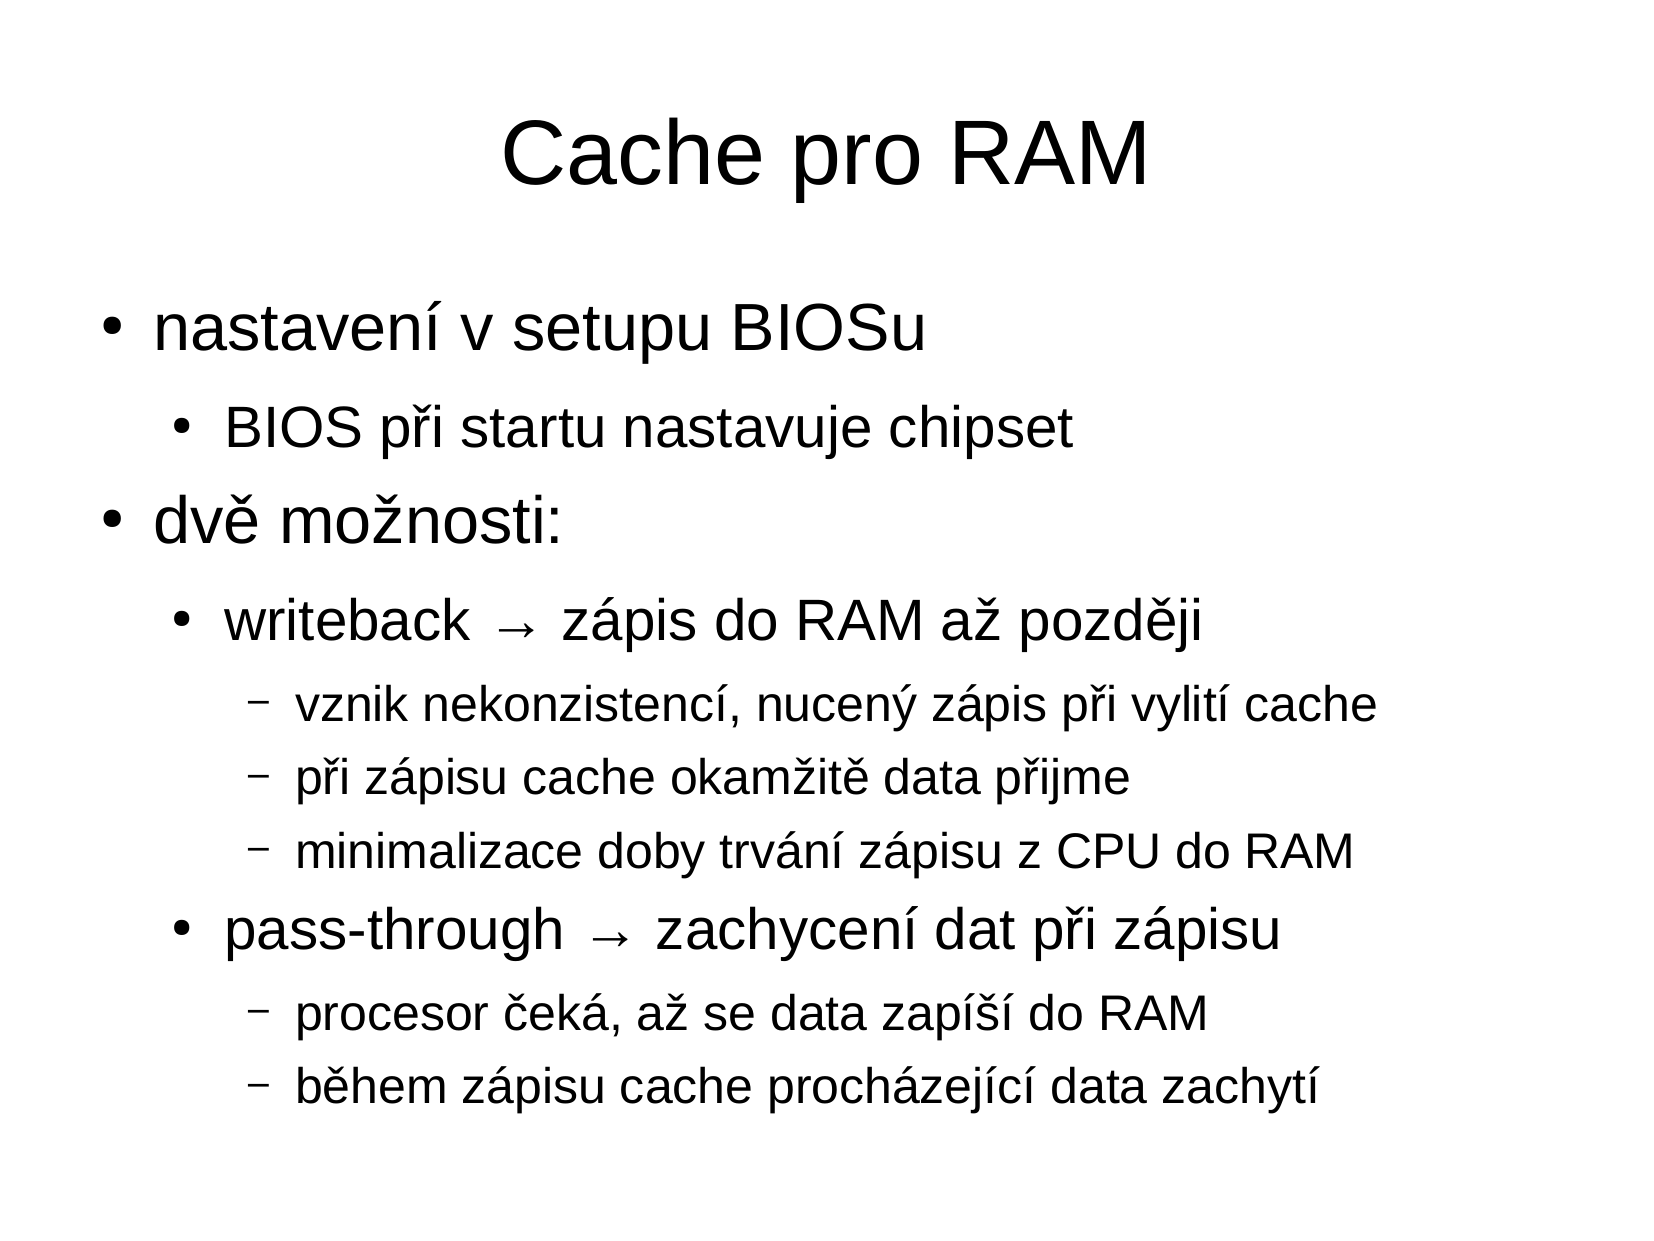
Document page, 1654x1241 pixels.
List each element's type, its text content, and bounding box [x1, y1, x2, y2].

title Cache pro RAM [82, 56, 1571, 250]
list nastavení v setupu BIOSu BIOS při startu nastavuje chipset dvě možnosti: writeback → zápis do RAM až později vznik nekonzistencí, nucený zápis při vylití cache při zápisu cache okamžitě data přijme minimalizace doby trvání zápisu z CPU do RAM pass-through → zachycení dat při zápisu procesor čeká, až se data zapíší do RAM během zápisu cache procházející data zachytí [82, 290, 1571, 1115]
